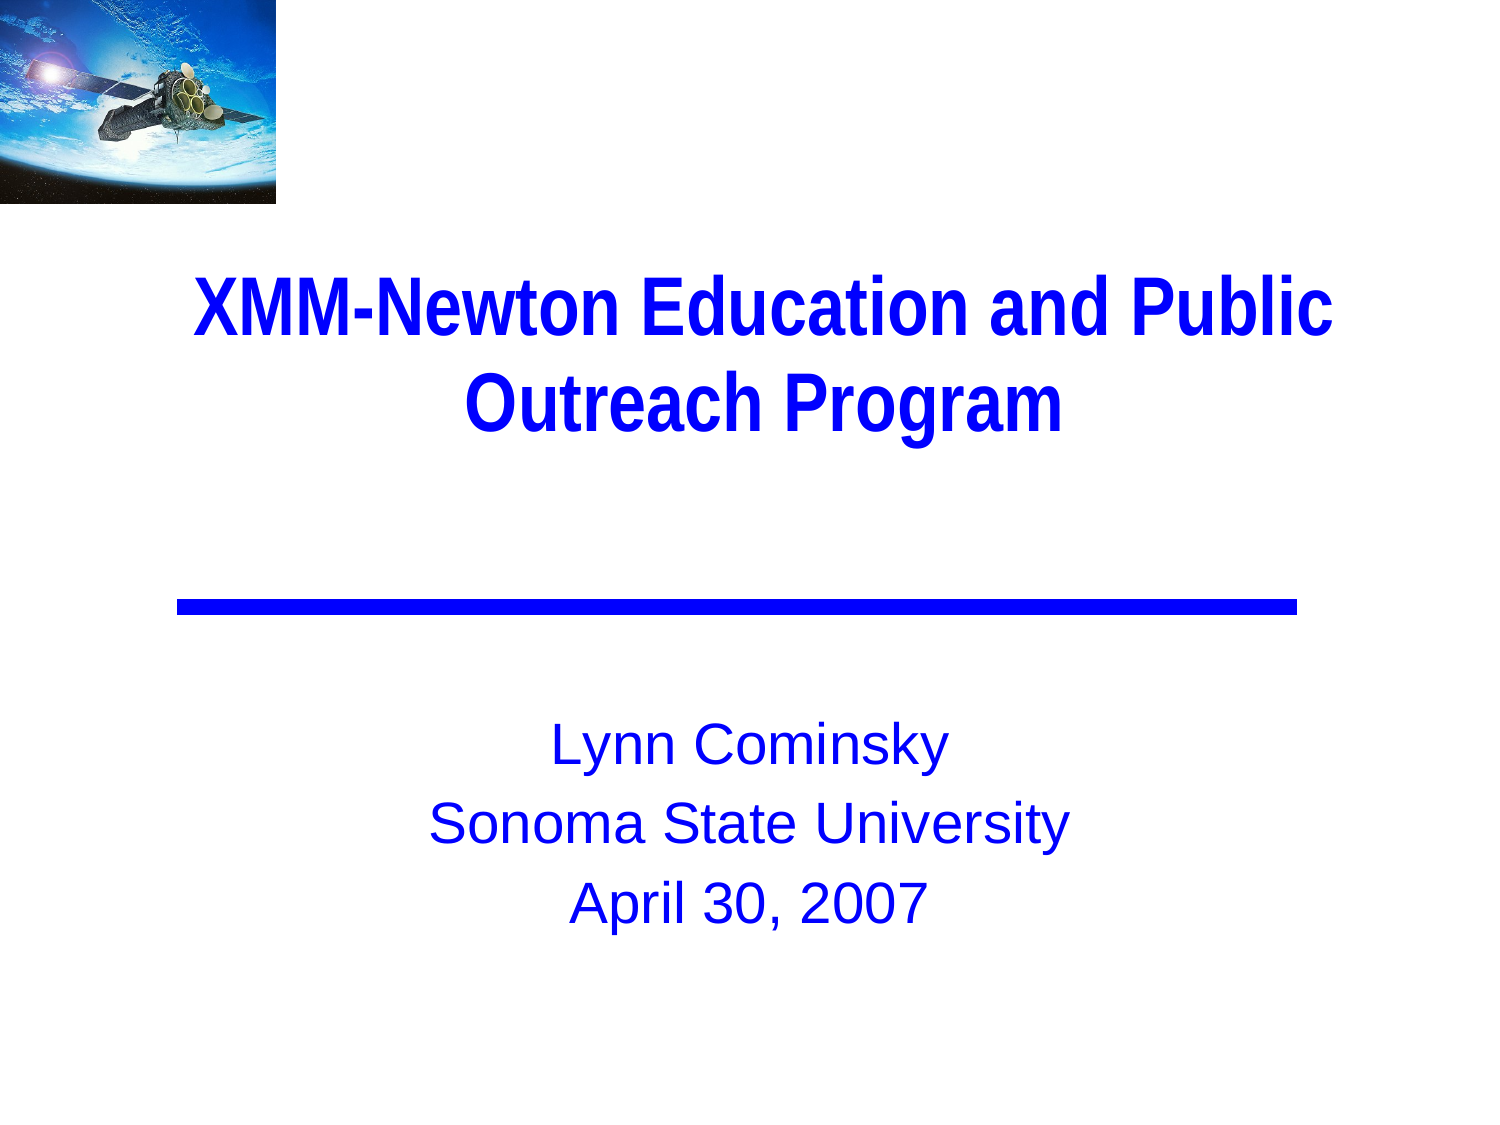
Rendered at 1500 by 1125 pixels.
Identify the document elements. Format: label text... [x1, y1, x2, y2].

picture [0, 0, 276, 204]
subtitle Lynn Cominsky Sonoma State University April 30, 2007 [225, 704, 1276, 1043]
title XMM-Newton Education and Public Outreach Program [127, 232, 1403, 475]
text_box [177, 599, 1296, 614]
